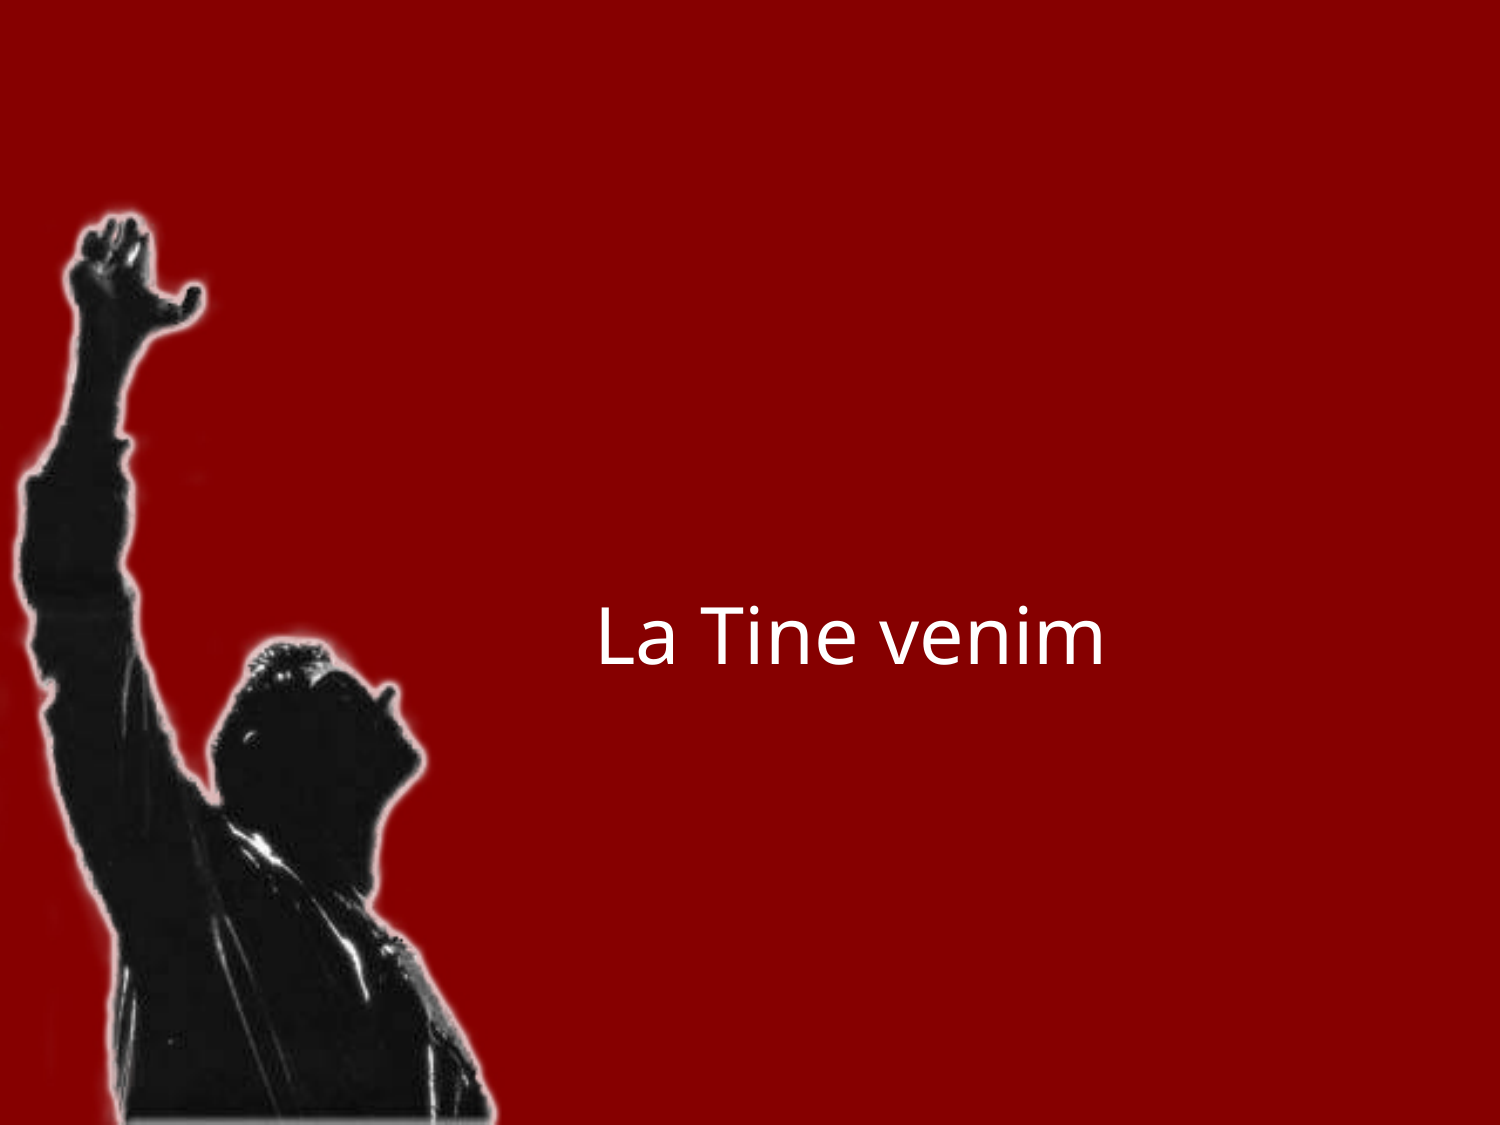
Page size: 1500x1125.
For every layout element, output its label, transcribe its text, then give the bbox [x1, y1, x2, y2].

picture [0, 0, 1500, 1125]
text_box La Tine venim [270, 577, 1452, 1125]
